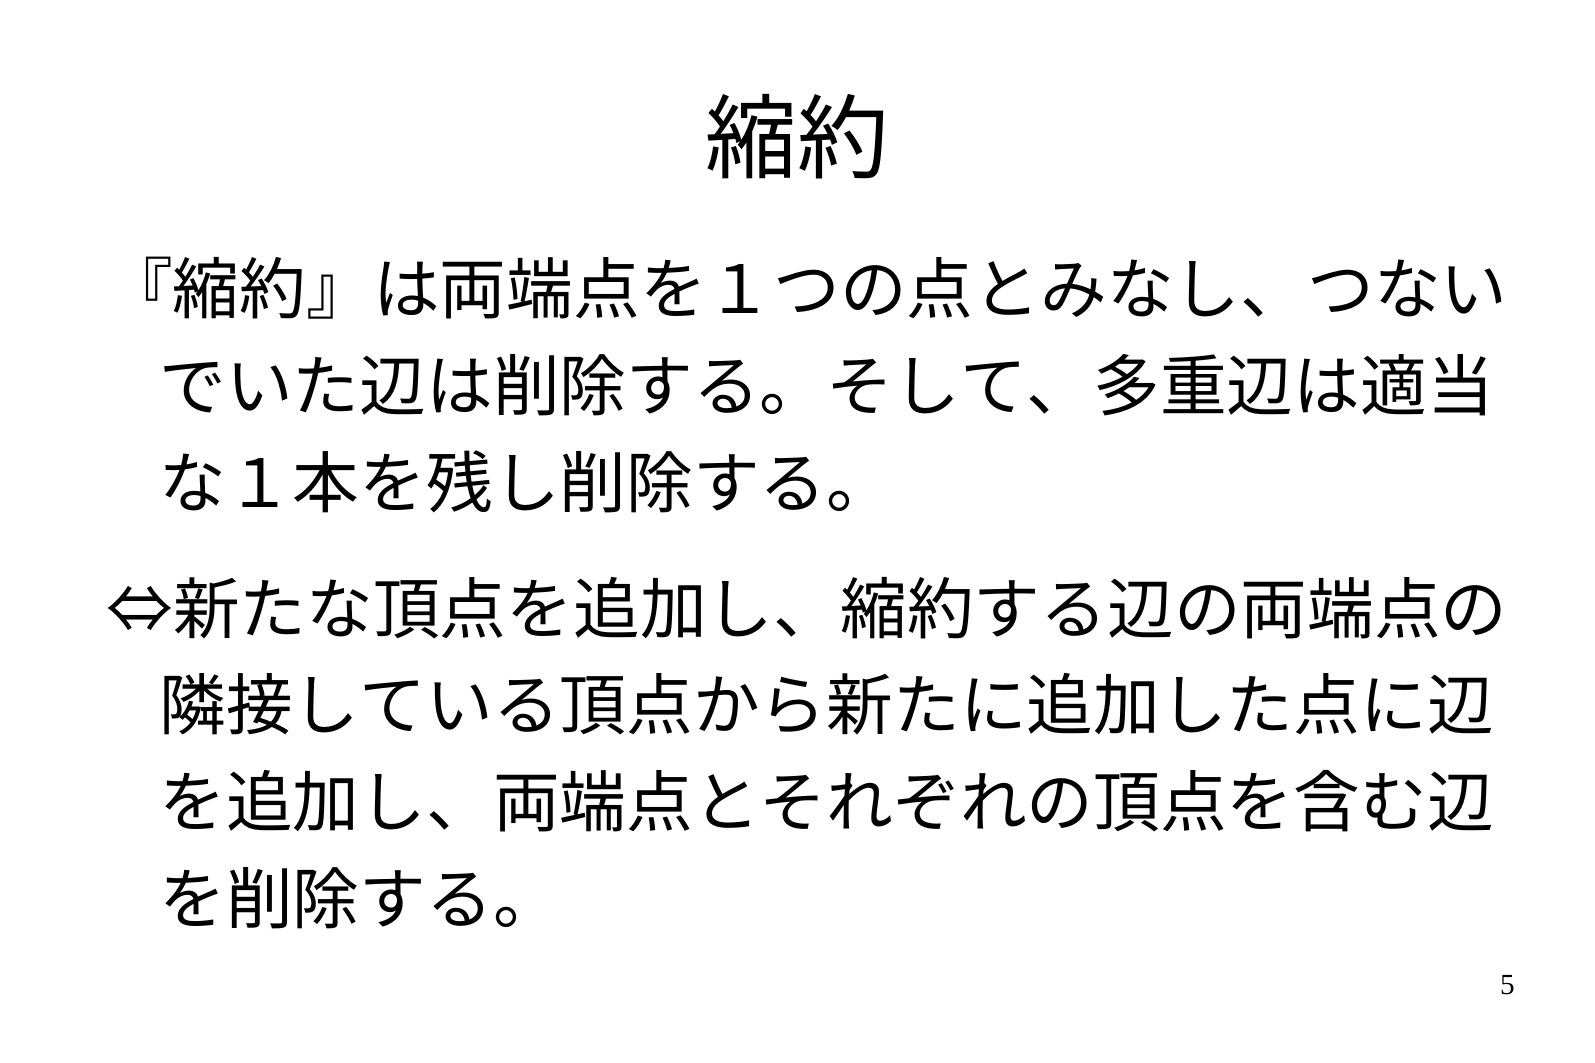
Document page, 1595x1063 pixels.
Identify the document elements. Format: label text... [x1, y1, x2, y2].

title 縮約 [79, 49, 1515, 213]
list 『縮約』は両端点を１つの点とみなし、つないでいた辺は削除する。そして、多重辺は適当な１本を残し削除する。 ⇔新たな頂点を追加し、縮約する辺の両端点の隣接している頂点から新たに追加した点に辺を追加し、両端点とそれぞれの頂点を含む辺を削除する。 [88, 236, 1524, 923]
